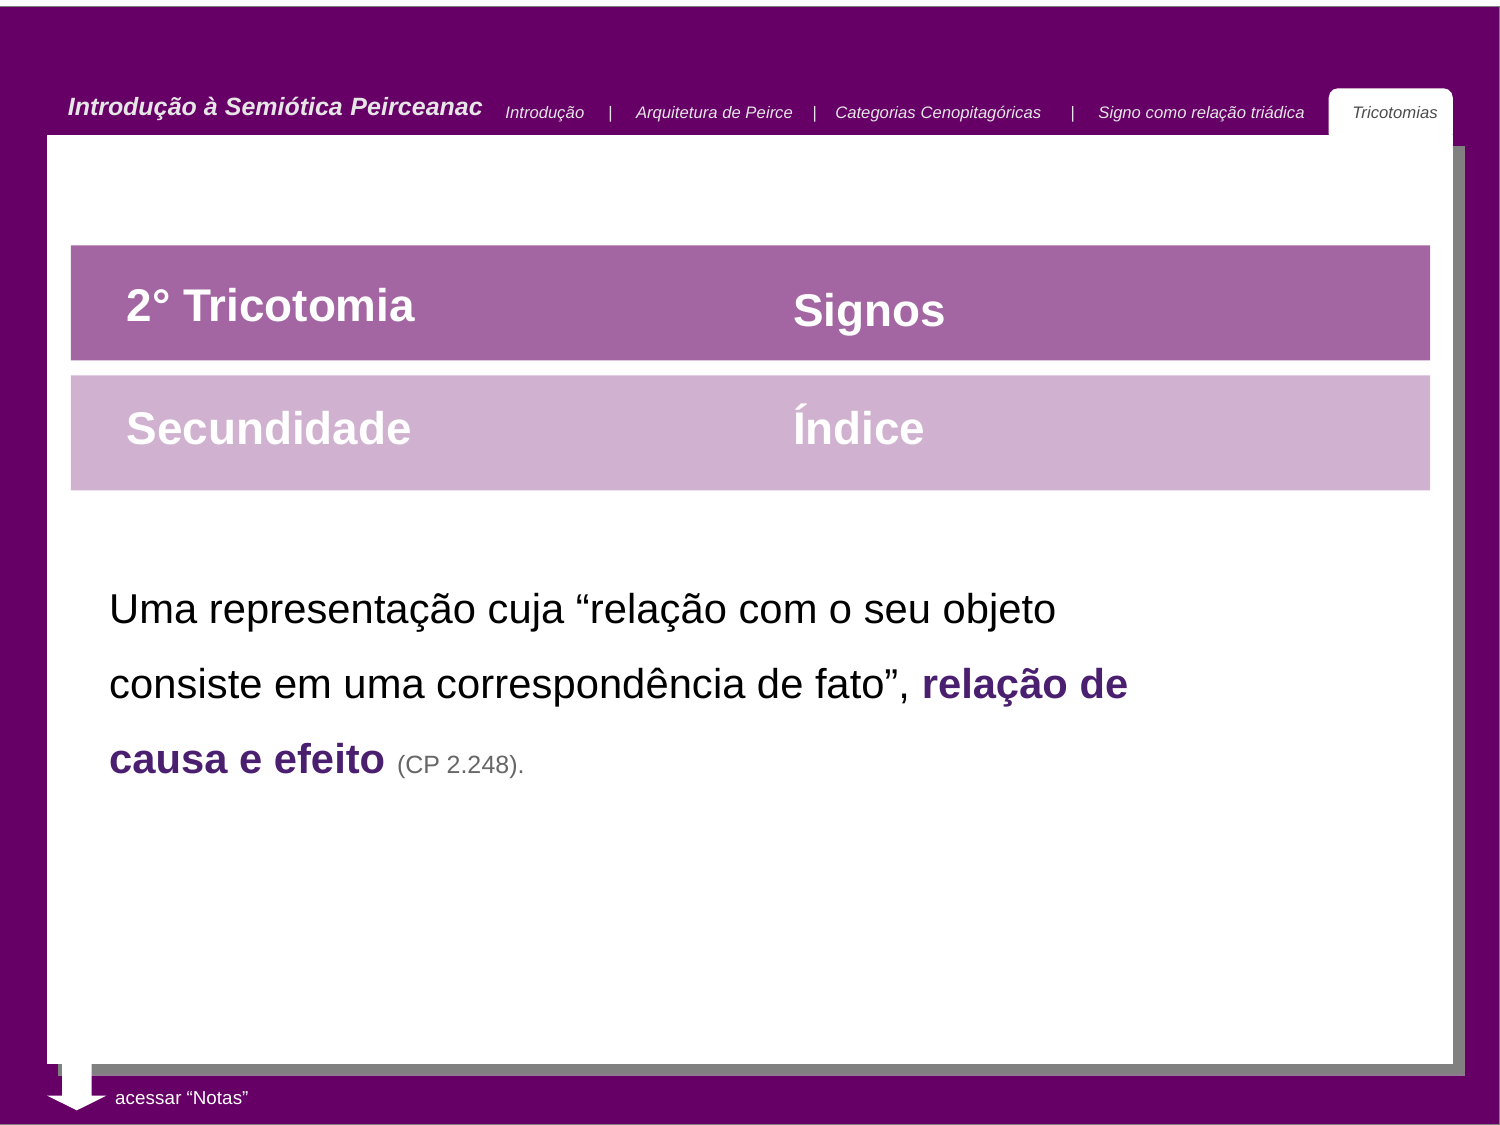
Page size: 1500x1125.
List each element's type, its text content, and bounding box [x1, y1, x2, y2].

text_box [47, 1051, 100, 1111]
text_box Signos [778, 277, 1170, 389]
text_box 2° Tricotomia [112, 272, 532, 375]
text_box Índice [778, 395, 1170, 507]
text_box [70, 245, 1431, 361]
text_box [70, 375, 1431, 491]
text_box Uma representação cuja “relação com o seu objeto consiste em uma correspondência de fato”, relação de causa e efeito (CP 2.248). [94, 549, 1205, 827]
text_box Secundidade [112, 396, 532, 507]
text_box acessar “Notas” [100, 1080, 278, 1117]
